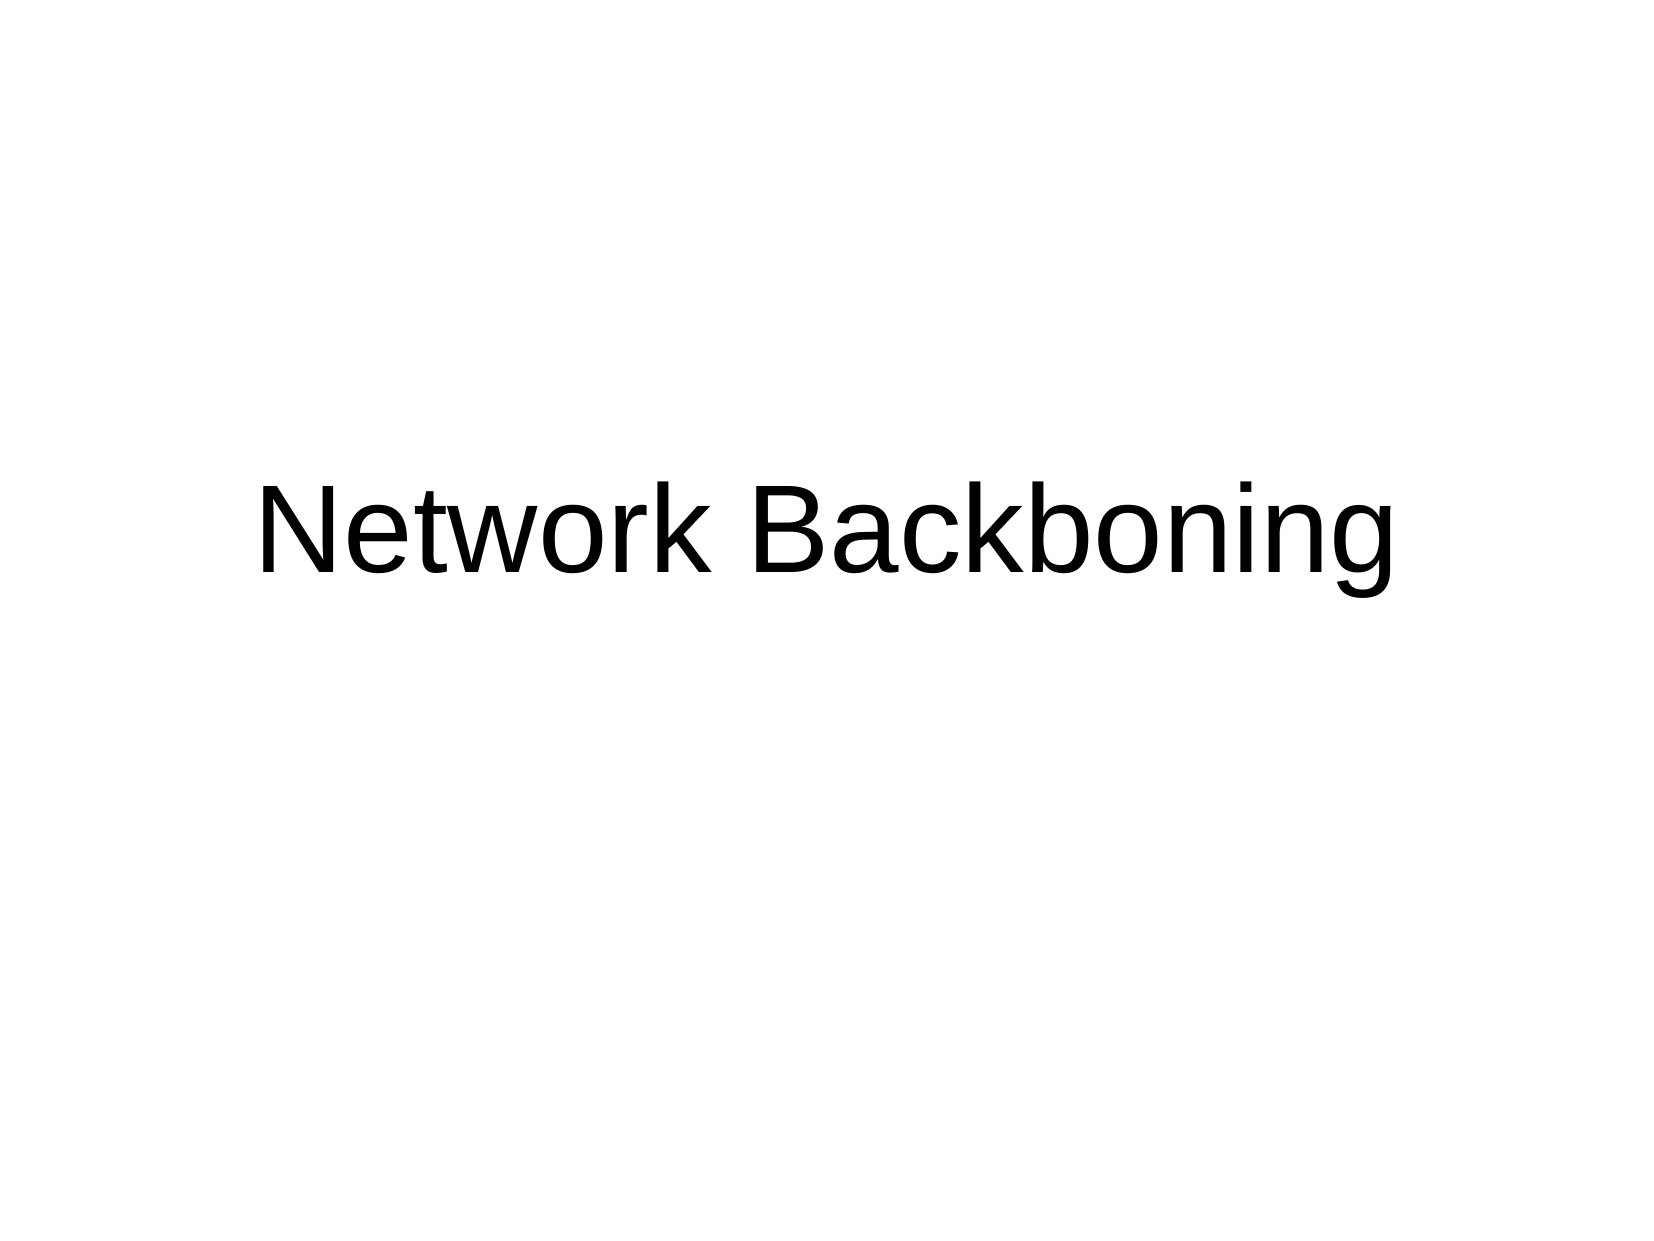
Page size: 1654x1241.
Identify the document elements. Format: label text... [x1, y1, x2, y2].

subtitle Network Backboning [82, 49, 1571, 1010]
